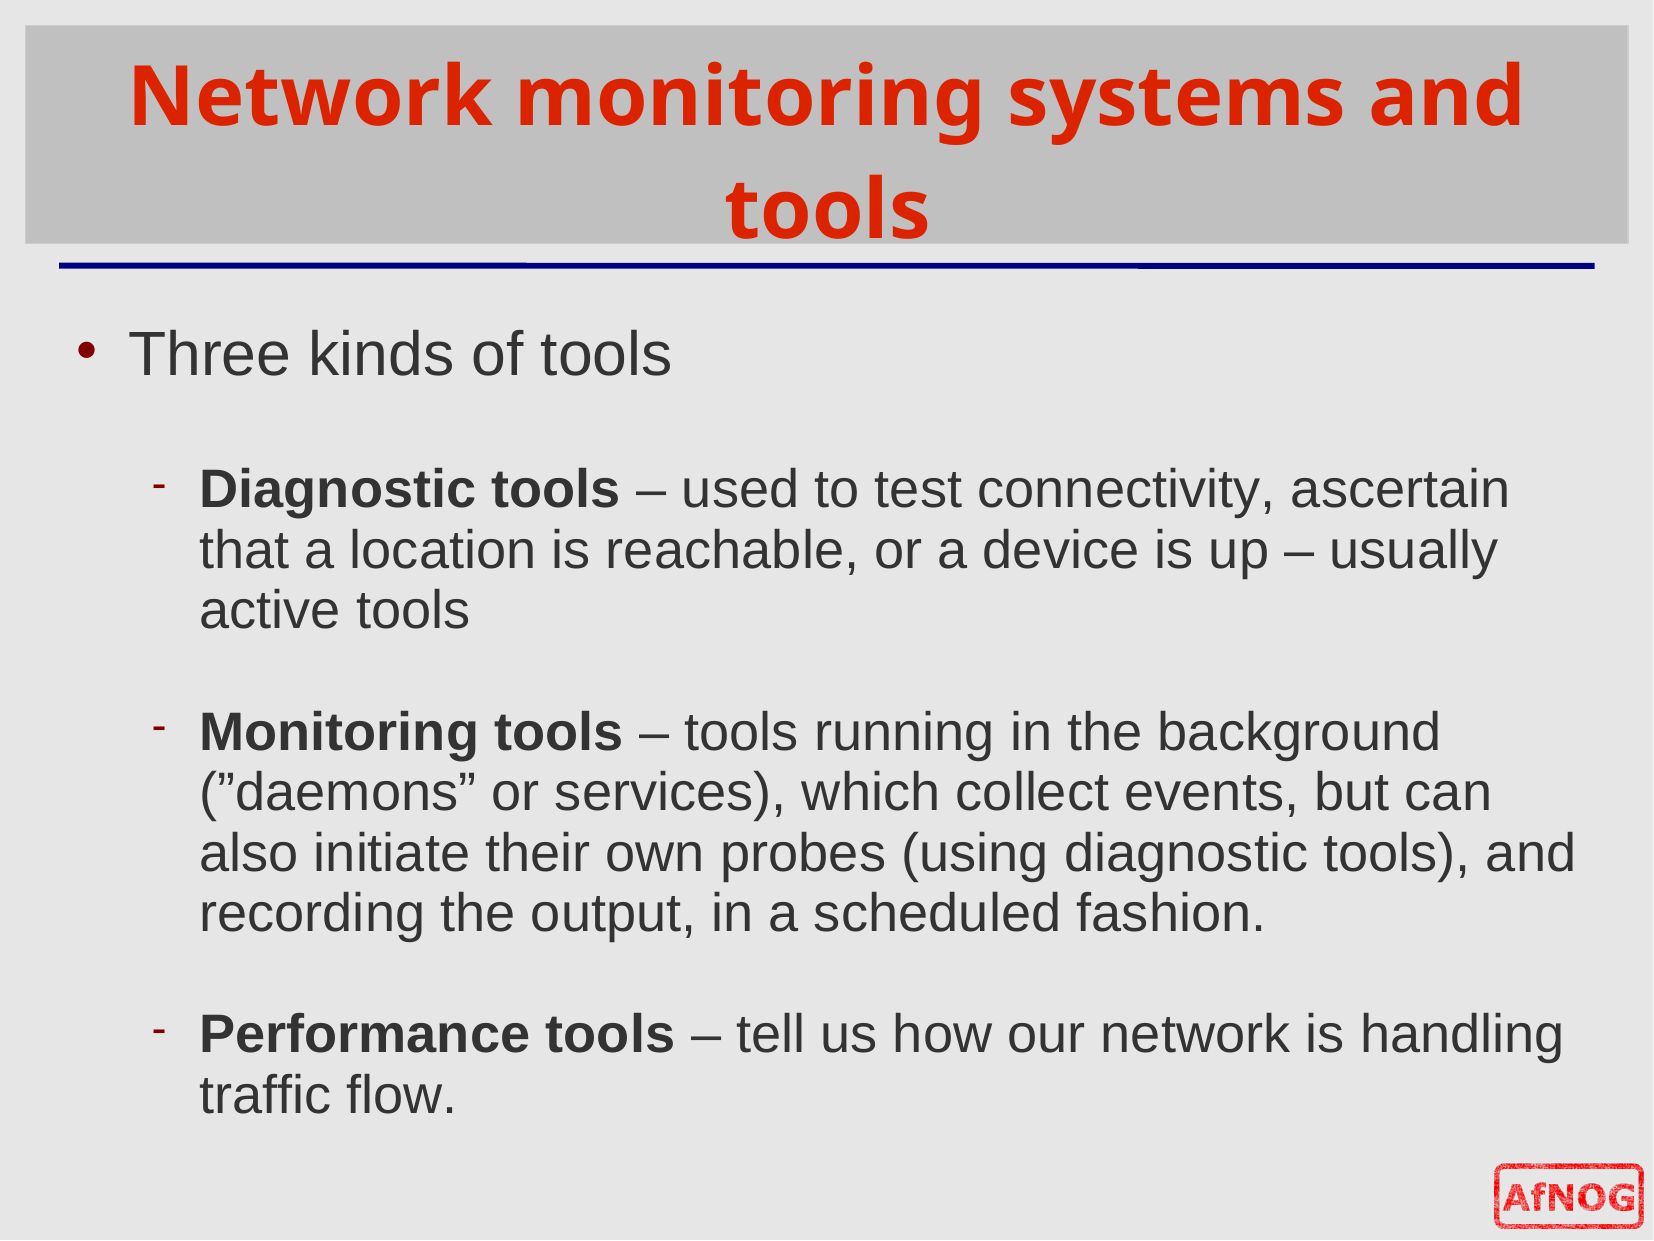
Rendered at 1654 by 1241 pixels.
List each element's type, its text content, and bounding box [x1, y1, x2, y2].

picture [1494, 1163, 1644, 1229]
list Three kinds of tools Diagnostic tools – used to test connectivity, ascertain that a location is reachable, or a device is up – usually active tools Monitoring tools – tools running in the background (”daemons” or services), which collect events, but can also initiate their own probes (using diagnostic tools), and recording the output, in a scheduled fashion. Performance tools – tell us how our network is handling traffic flow. [59, 322, 1595, 1132]
title Network monitoring systems and tools [121, 46, 1534, 254]
